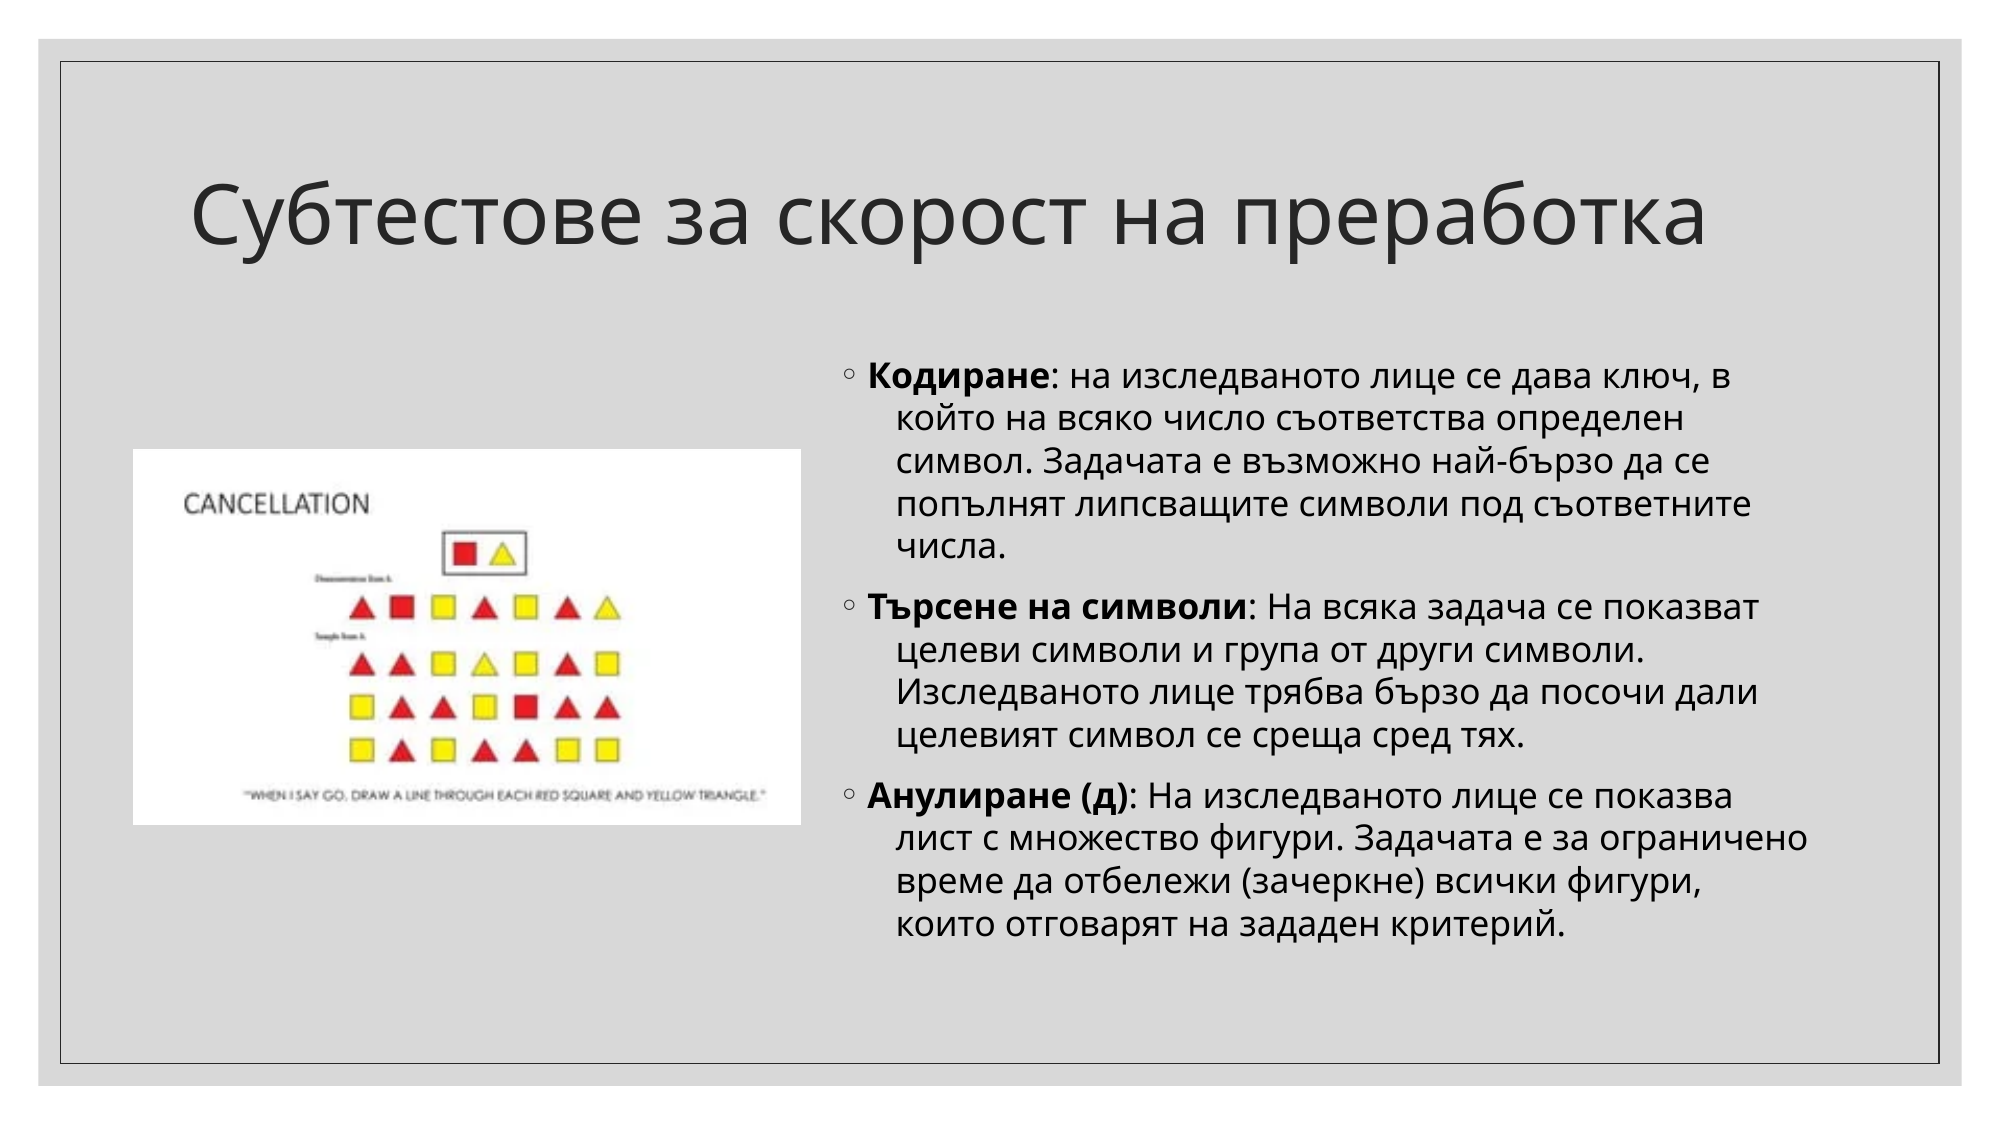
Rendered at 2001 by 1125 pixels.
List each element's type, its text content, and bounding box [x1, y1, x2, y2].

picture [133, 449, 801, 825]
list Кодиране: на изследваното лице се дава ключ, в който на всяко число съответства определен символ. Задачата е възможно най-бързо да се попълнят липсващите символи под съответните числа. Търсене на символи: На всяка задача се показват целеви символи и група от други символи. Изследваното лице трябва бързо да посочи дали целевият символ се среща сред тях. Анулиране (д): На изследваното лице се показва лист с множество фигури. Задачата е за ограничено време да отбележи (зачеркне) всички фигури, които отговарят на зададен критерий. [823, 345, 1826, 961]
title Субтестове за скорост на преработка [174, 105, 1825, 331]
